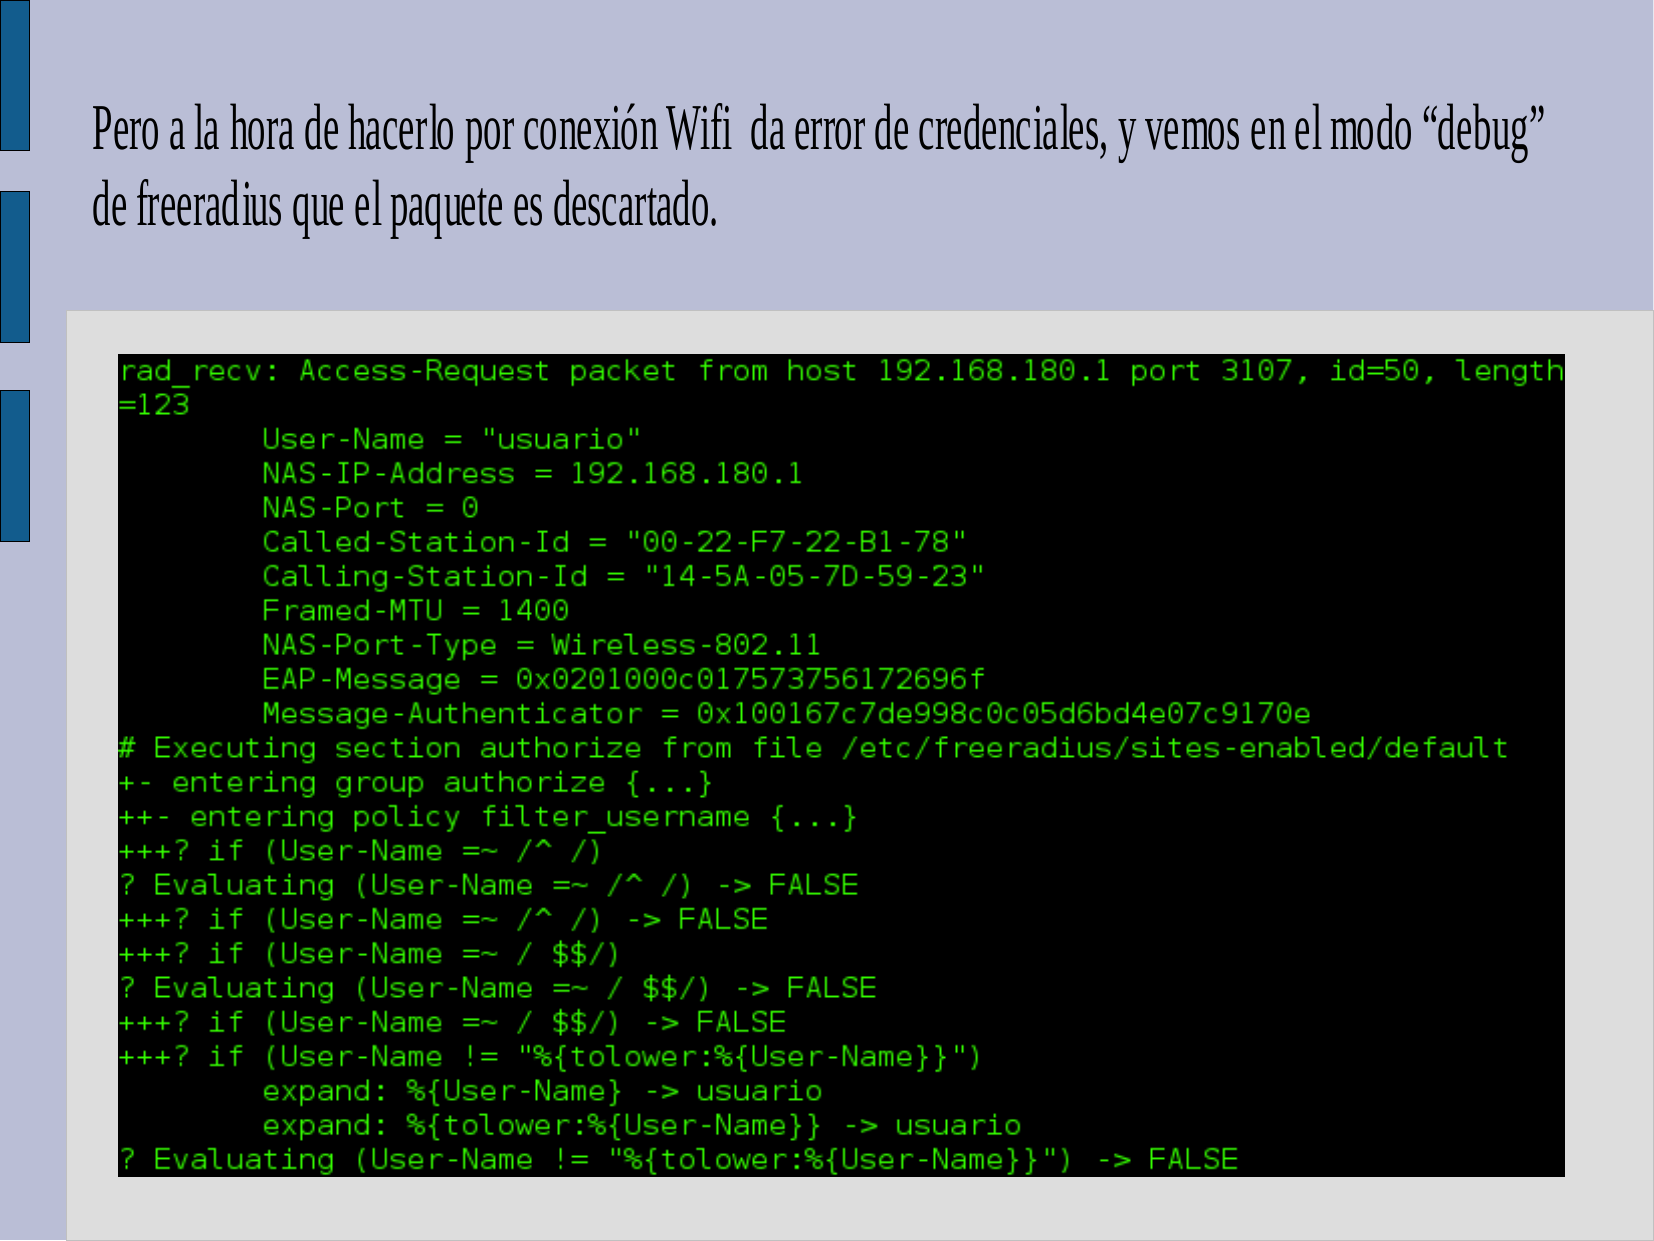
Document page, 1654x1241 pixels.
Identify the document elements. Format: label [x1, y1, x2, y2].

chart [90, 88, 1565, 552]
picture [118, 354, 1565, 1177]
